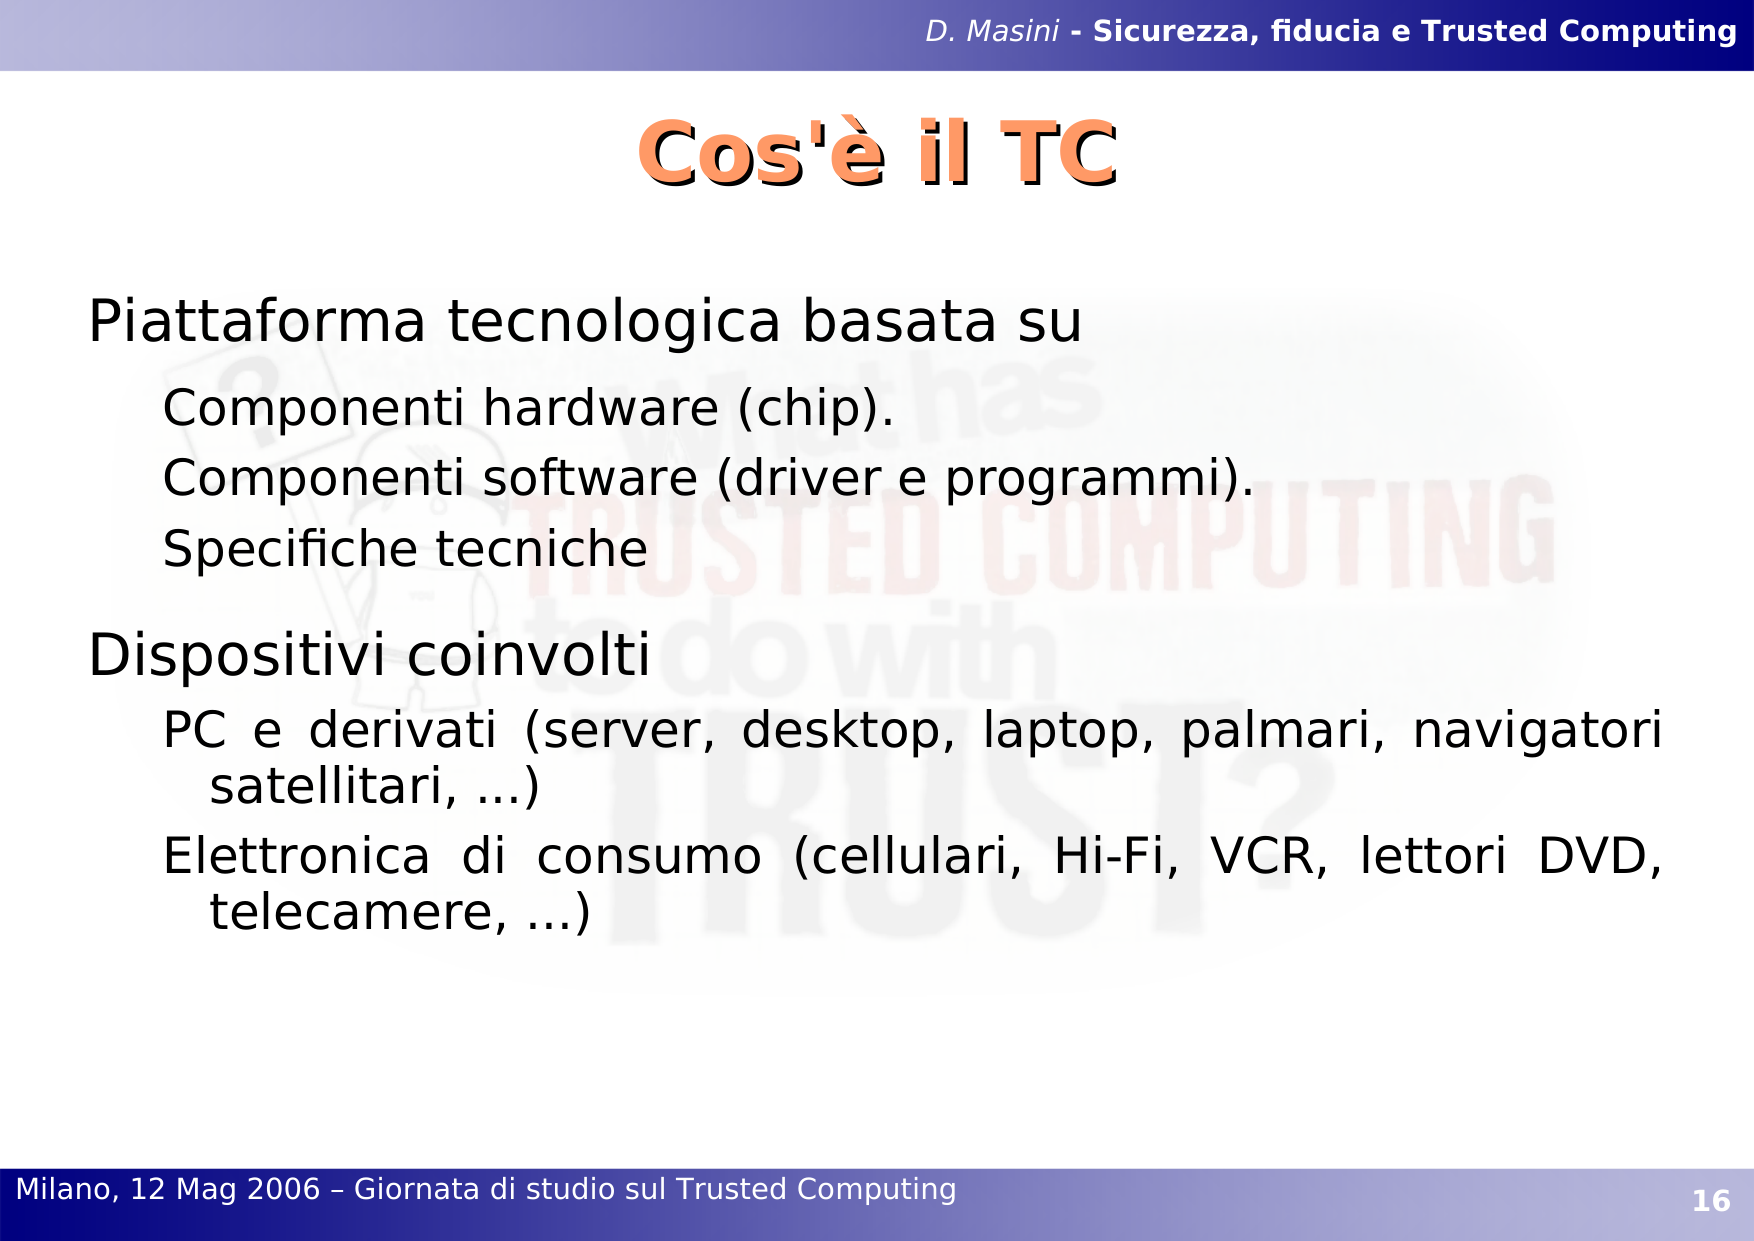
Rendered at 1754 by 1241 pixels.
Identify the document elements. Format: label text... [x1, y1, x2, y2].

text_box D. Masini - Sicurezza, fiducia e Trusted Computing [602, 7, 1754, 63]
title Cos'è il TC [87, 49, 1667, 257]
list Piattaforma tecnologica basata su Componenti hardware (chip). Componenti software (driver e programmi). Specifiche tecniche Dispositivi coinvolti PC e derivati (server, desktop, laptop, palmari, navigatori satellitari, ...) Elettronica di consumo (cellulari, Hi-Fi, VCR, lettori DVD, telecamere, ...) [87, 289, 1667, 1108]
text_box <numero> [1641, 1185, 1732, 1223]
picture [0, 0, 1754, 1241]
text_box Milano, 12 Mag 2006 – Giornata di studio sul Trusted Computing [0, 1175, 1314, 1234]
